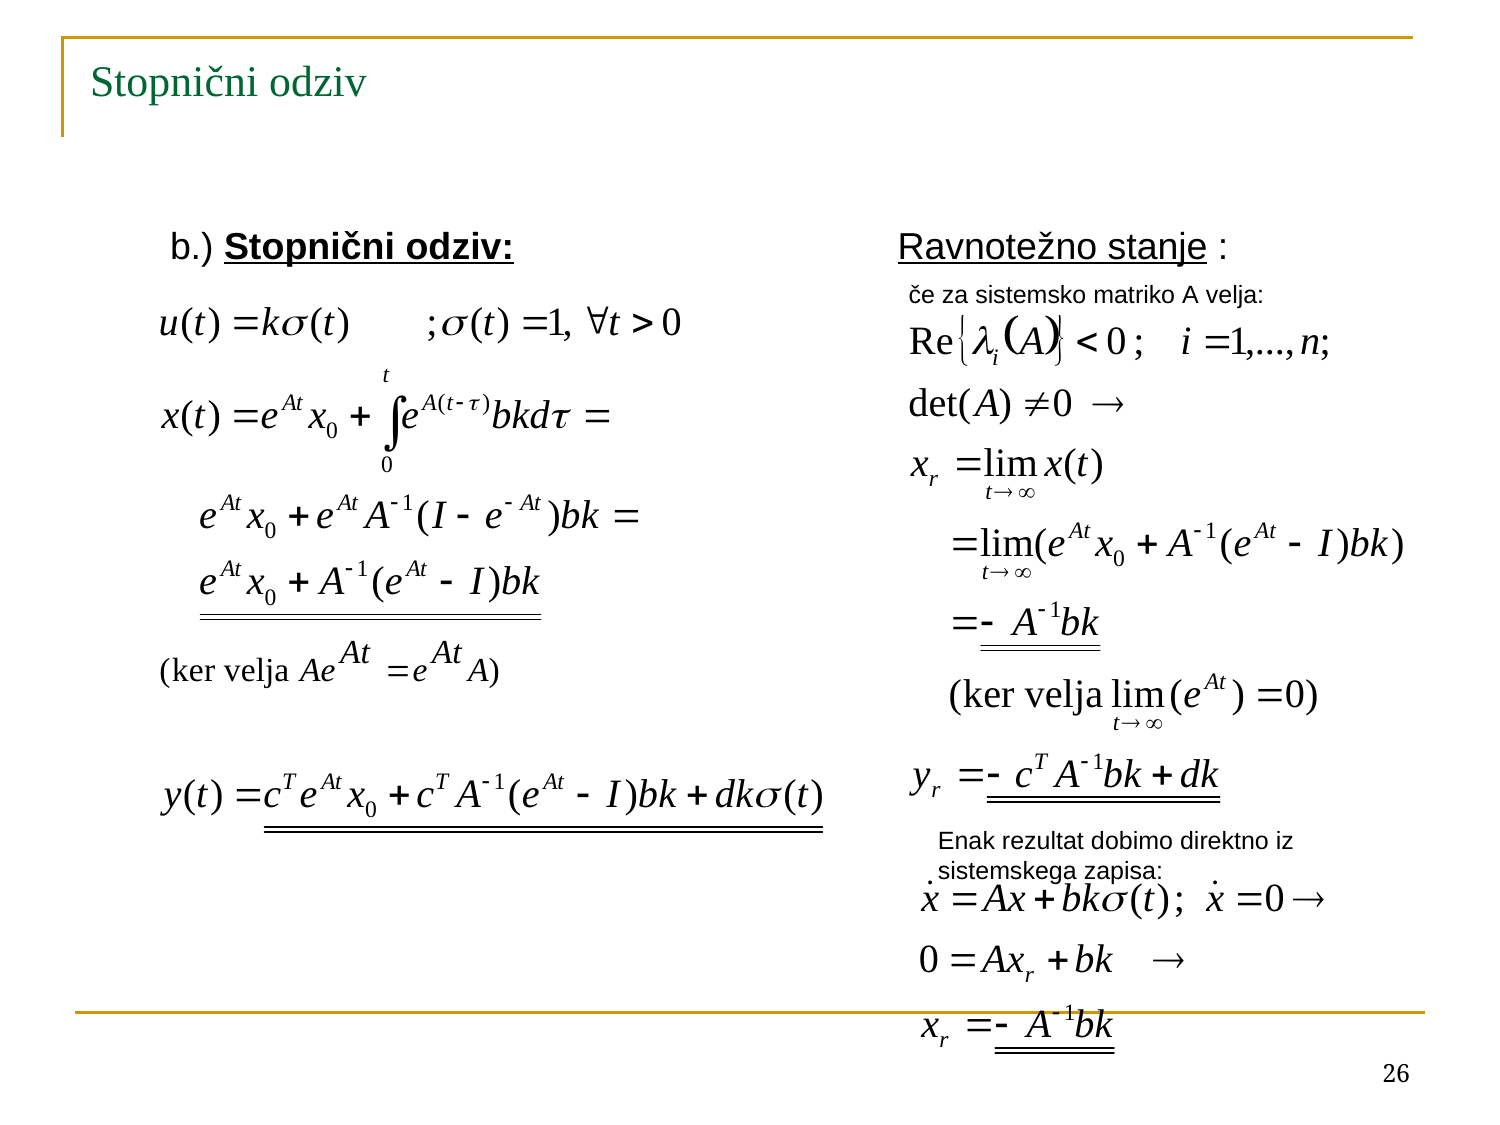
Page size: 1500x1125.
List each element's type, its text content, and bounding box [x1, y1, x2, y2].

chart [153, 300, 830, 840]
text_box <number> [1074, 1024, 1426, 1100]
chart [902, 315, 1412, 811]
chart [913, 875, 1339, 1063]
title Stopnični odziv [75, 45, 1426, 156]
text_box Enak rezultat dobimo direktno iz sistemskega zapisa: [923, 817, 1324, 875]
text_box Ravnotežno stanje : [872, 214, 1346, 276]
text_box če za sistemsko matriko A velja: [893, 270, 1294, 317]
text_box b.) Stopnični odziv: [155, 214, 629, 276]
